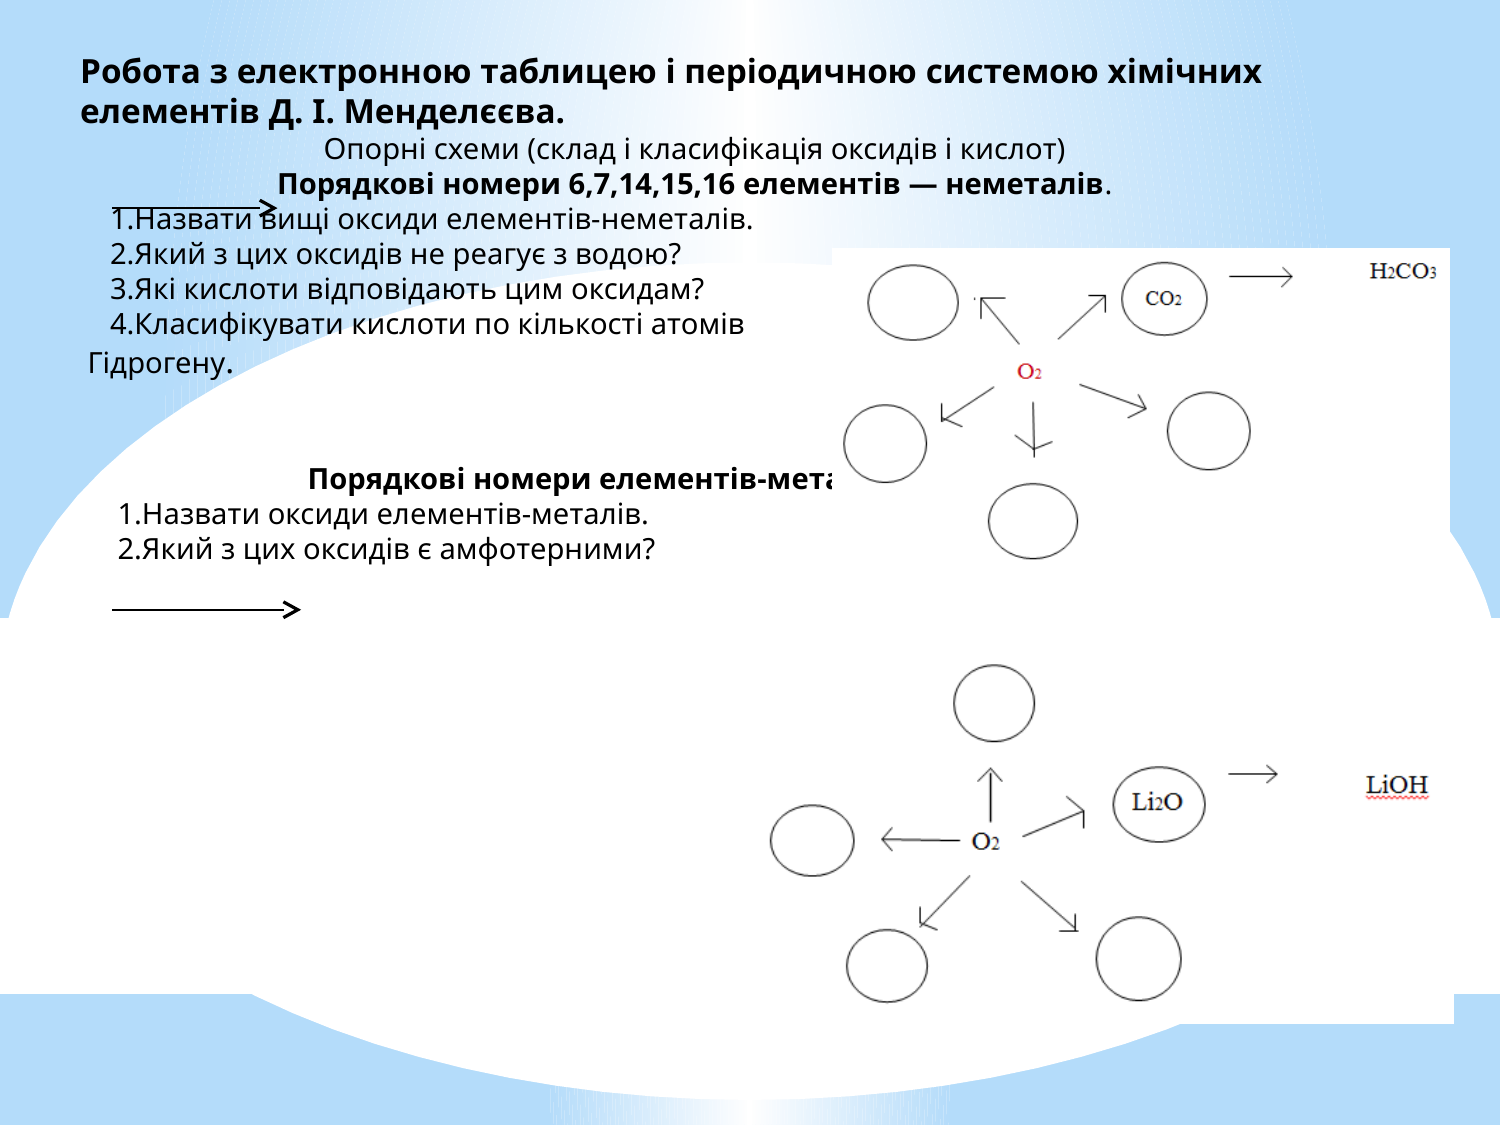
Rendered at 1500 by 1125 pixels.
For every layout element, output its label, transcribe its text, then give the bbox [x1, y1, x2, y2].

picture [749, 656, 1454, 1024]
list Робота з електронною таблицею і періодичною системою хімічних елементів Д. І. Менделєєва. Опорні схеми (склад і класифікація оксидів і кислот) Порядкові номери 6,7,14,15,16 елементів — неметалів. 1.Назвати вищі оксиди елементів-неметалів. 2.Який з цих оксидів не реагує з водою? 3.Які кислоти відповідають цим оксидам? 4.Класифікувати кислоти по кількості атомів Гідрогену. Порядкові номери елементів-металів:3,11,13,20,56 1.Назвати оксиди елементів-металів. 2.Який з цих оксидів є амфотерними? [64, 42, 1317, 988]
picture [832, 248, 1450, 567]
